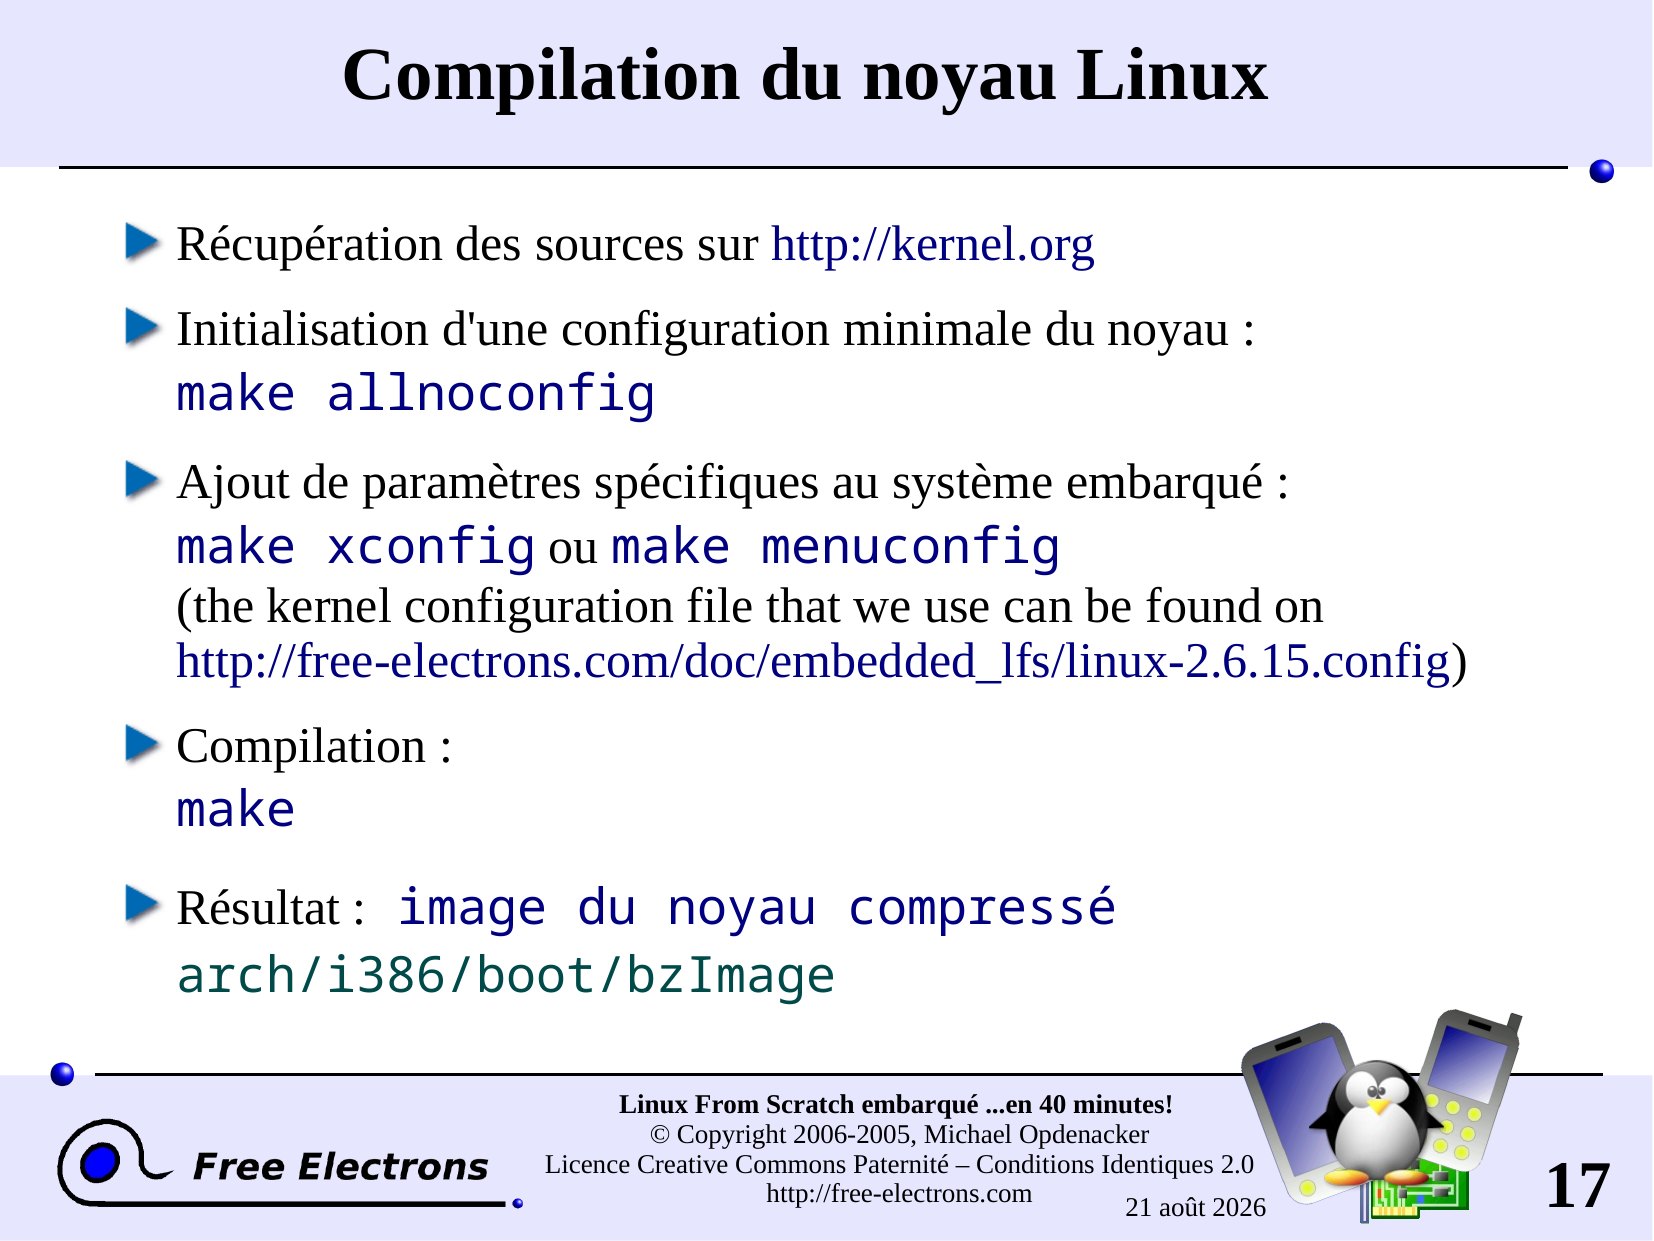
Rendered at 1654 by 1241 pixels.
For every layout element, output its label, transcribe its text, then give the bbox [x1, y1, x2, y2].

picture [50, 1108, 527, 1216]
picture [1227, 1008, 1537, 1241]
list Récupération des sources sur http://kernel.org Initialisation d'une configuration minimale du noyau : make allnoconfig Ajout de paramètres spécifiques au système embarqué : make xconfig ou make menuconfig (the kernel configuration file that we use can be found on http://free-electrons.com/doc/embedded_lfs/linux-2.6.15.config) Compilation : make Résultat : image du noyau compressé arch/i386/boot/bzImage [105, 216, 1518, 1056]
title Compilation du noyau Linux [60, 25, 1551, 124]
